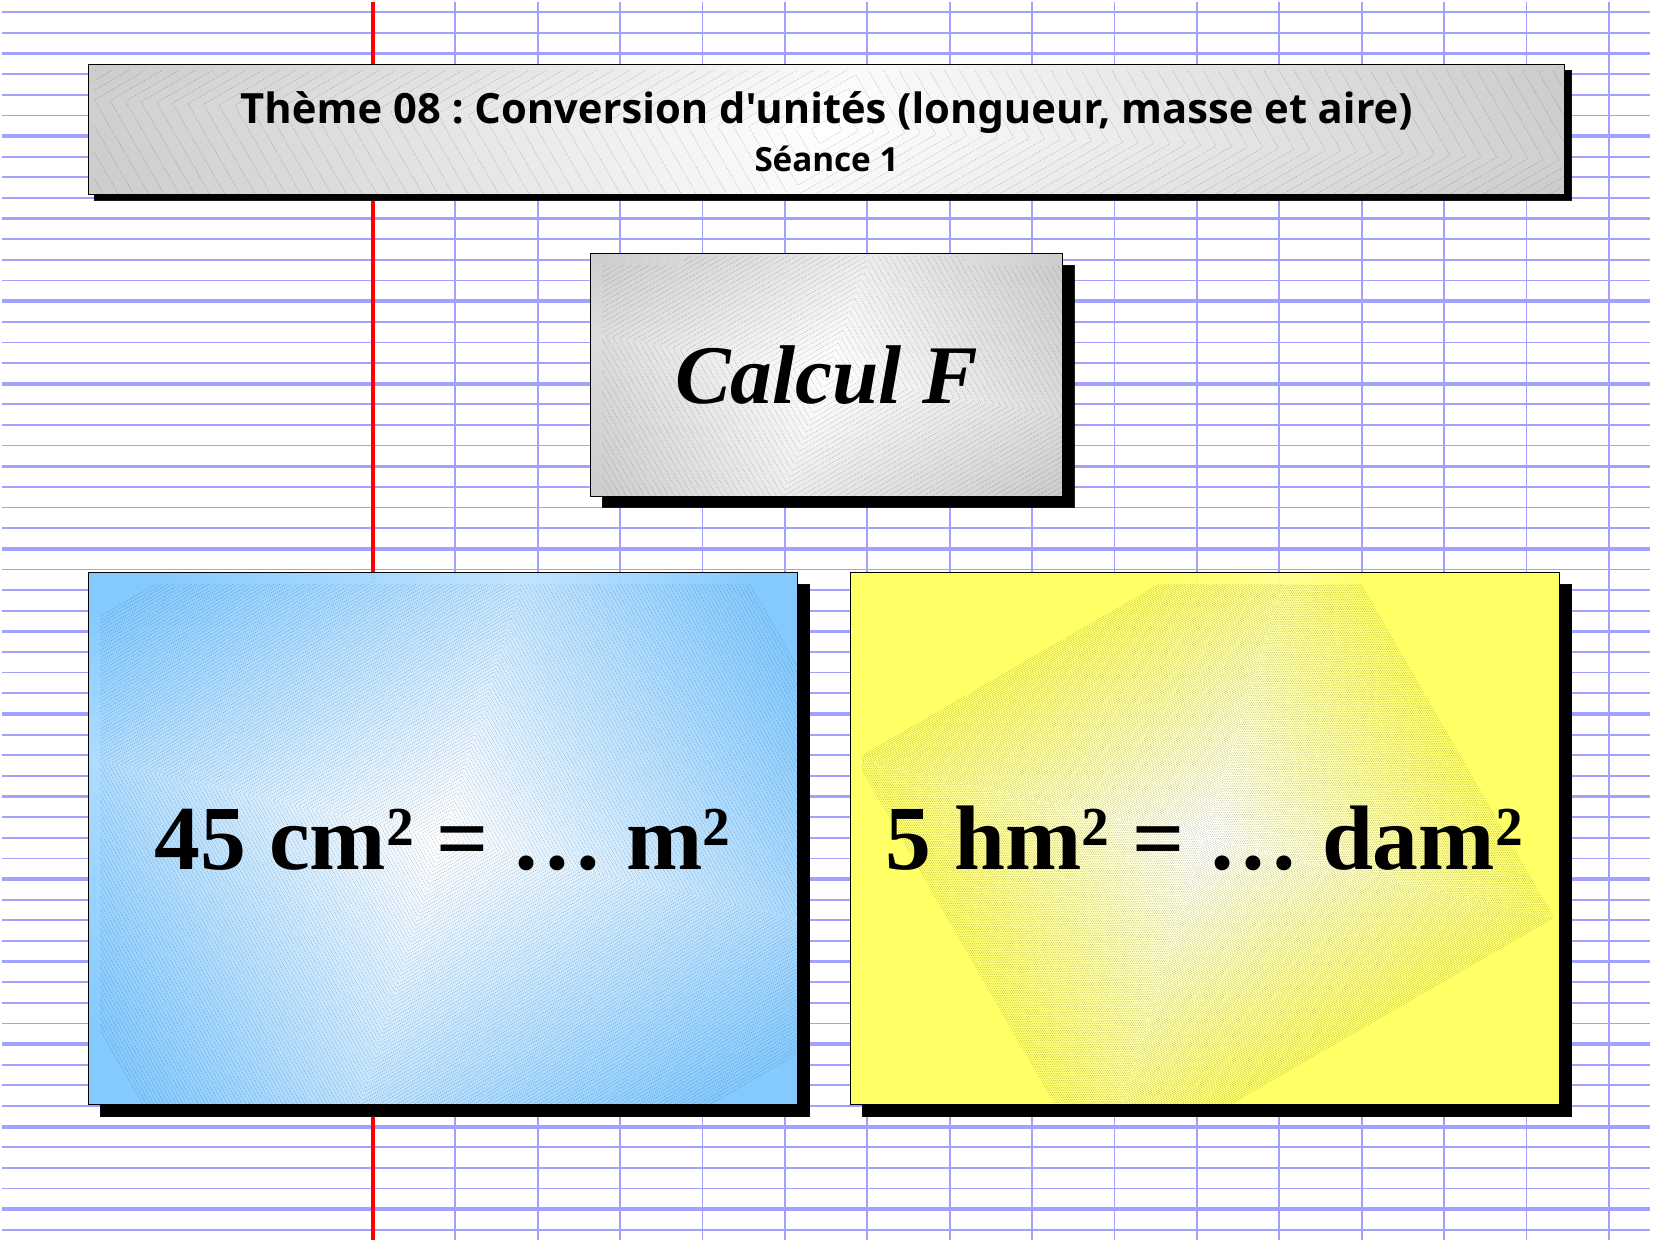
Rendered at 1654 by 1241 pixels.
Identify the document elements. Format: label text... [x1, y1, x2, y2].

text_box Thème 08 : Conversion d'unités (longueur, masse et aire) Séance 1 [88, 64, 1565, 195]
text_box Calcul F [590, 253, 1063, 497]
text_box 5 hm² = … dam² [850, 572, 1560, 1105]
picture [0, 0, 1654, 1241]
text_box 45 cm² = … m² [88, 572, 798, 1105]
